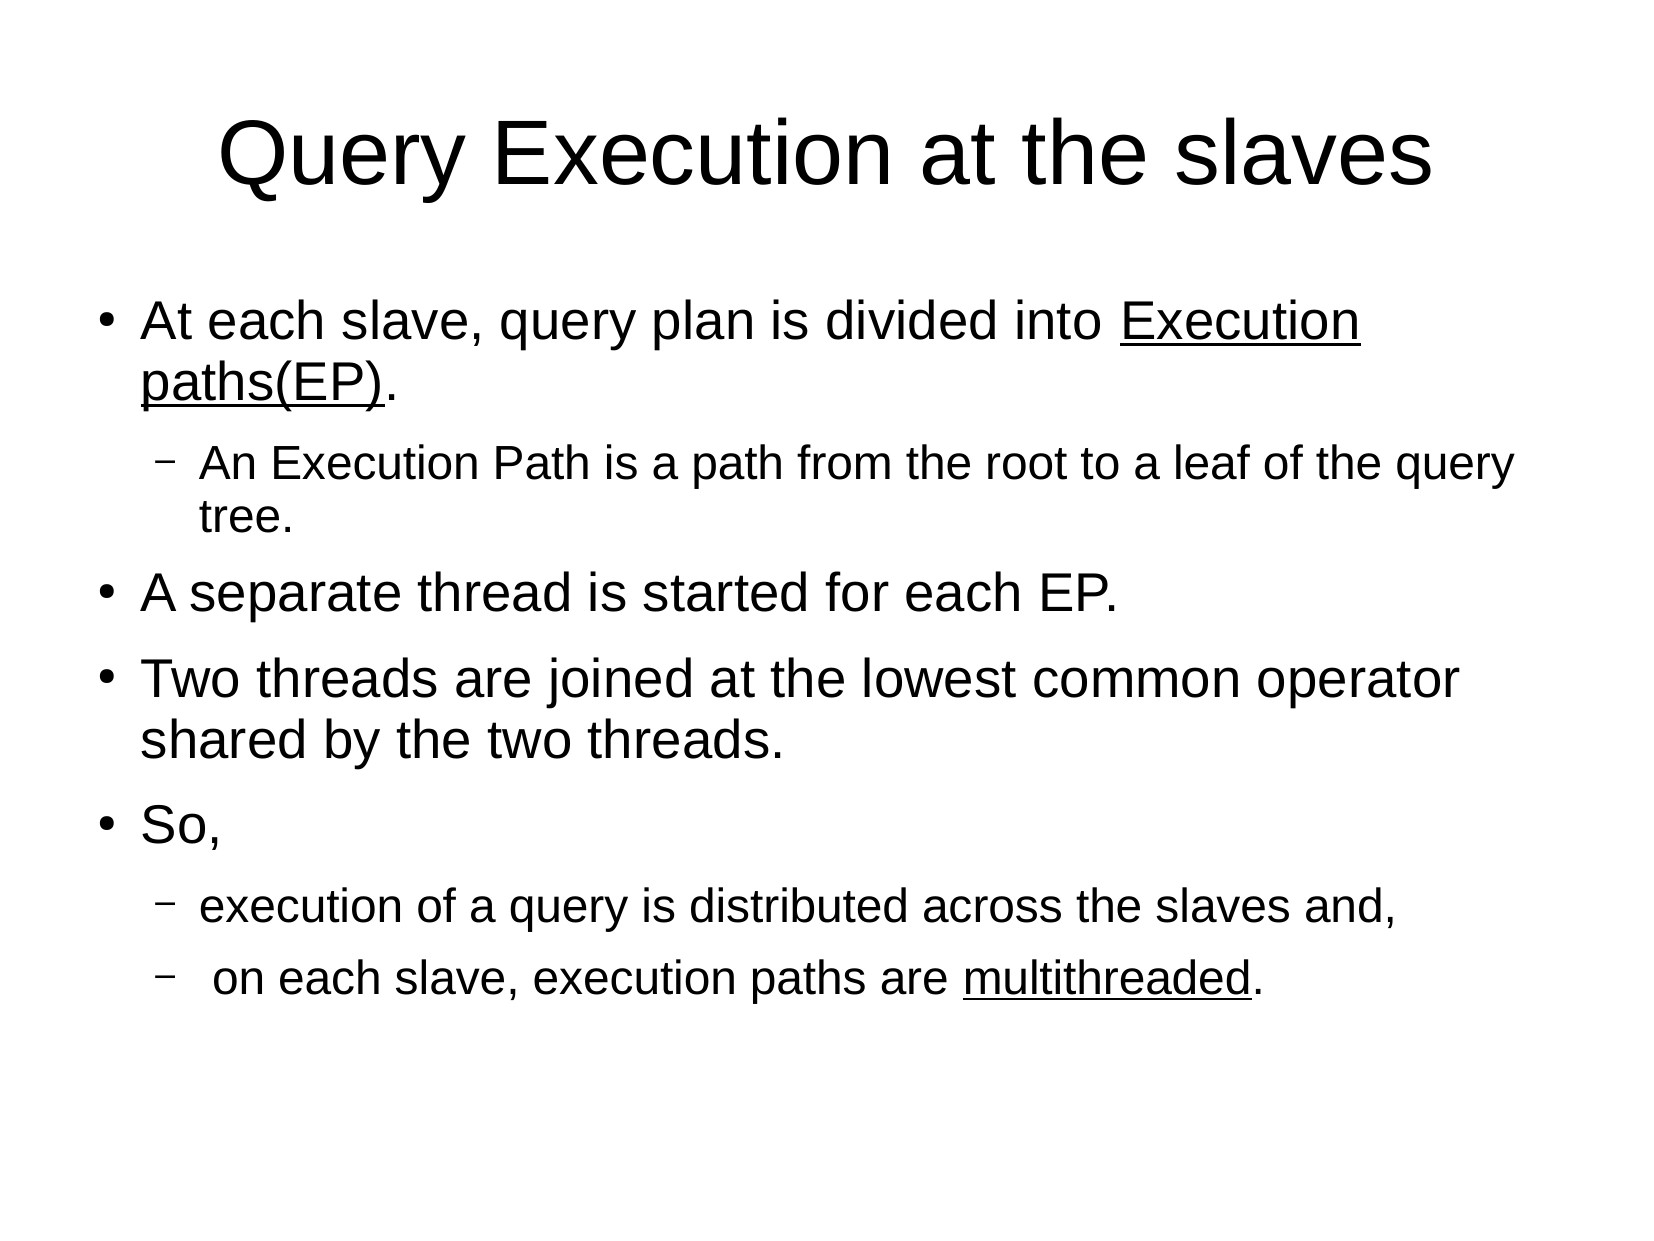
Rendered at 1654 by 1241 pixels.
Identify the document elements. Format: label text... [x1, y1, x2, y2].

title Query Execution at the slaves [82, 49, 1571, 257]
list At each slave, query plan is divided into Execution paths(EP). An Execution Path is a path from the root to a leaf of the query tree. A separate thread is started for each EP. Two threads are joined at the lowest common operator shared by the two threads. So, execution of a query is distributed across the slaves and, on each slave, execution paths are multithreaded. [82, 290, 1571, 1010]
